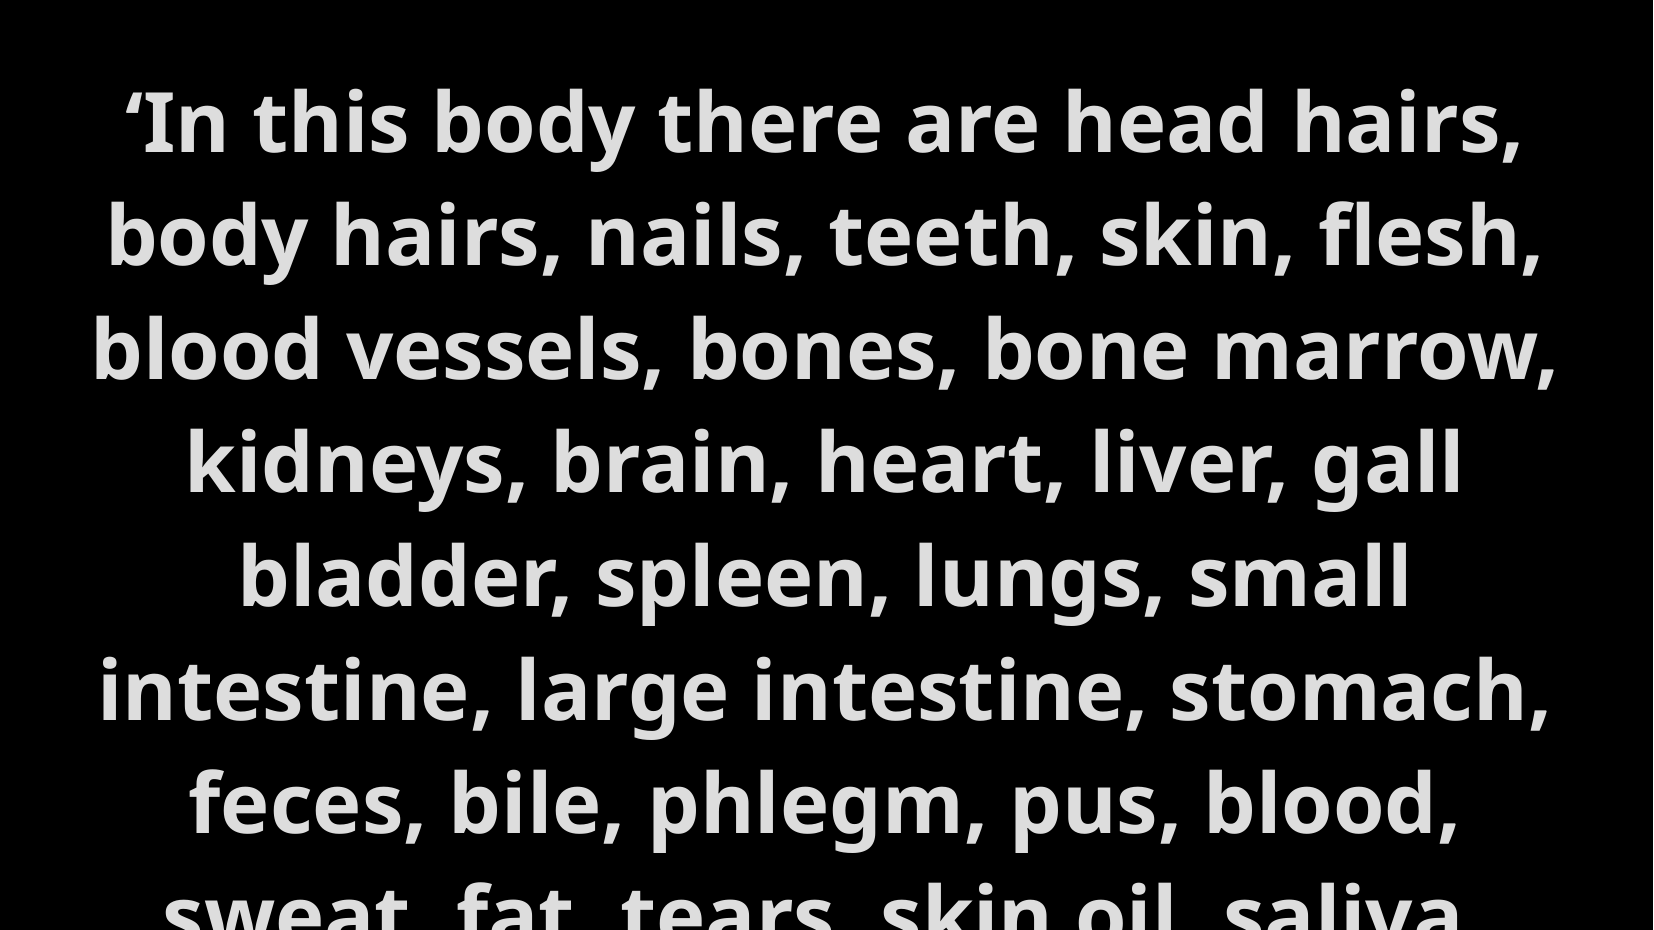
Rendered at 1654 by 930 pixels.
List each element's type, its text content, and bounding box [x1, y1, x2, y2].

text_box ‘In this body there are head hairs, body hairs, nails, teeth, skin, flesh, blood vessels, bones, bone marrow, kidneys, brain, heart, liver, gall bladder, spleen, lungs, small intestine, large intestine, stomach, feces, bile, phlegm, pus, blood, sweat, fat, tears, skin oil, saliva, mucus, fluid in the joints, and urine.’ [55, 56, 1596, 880]
